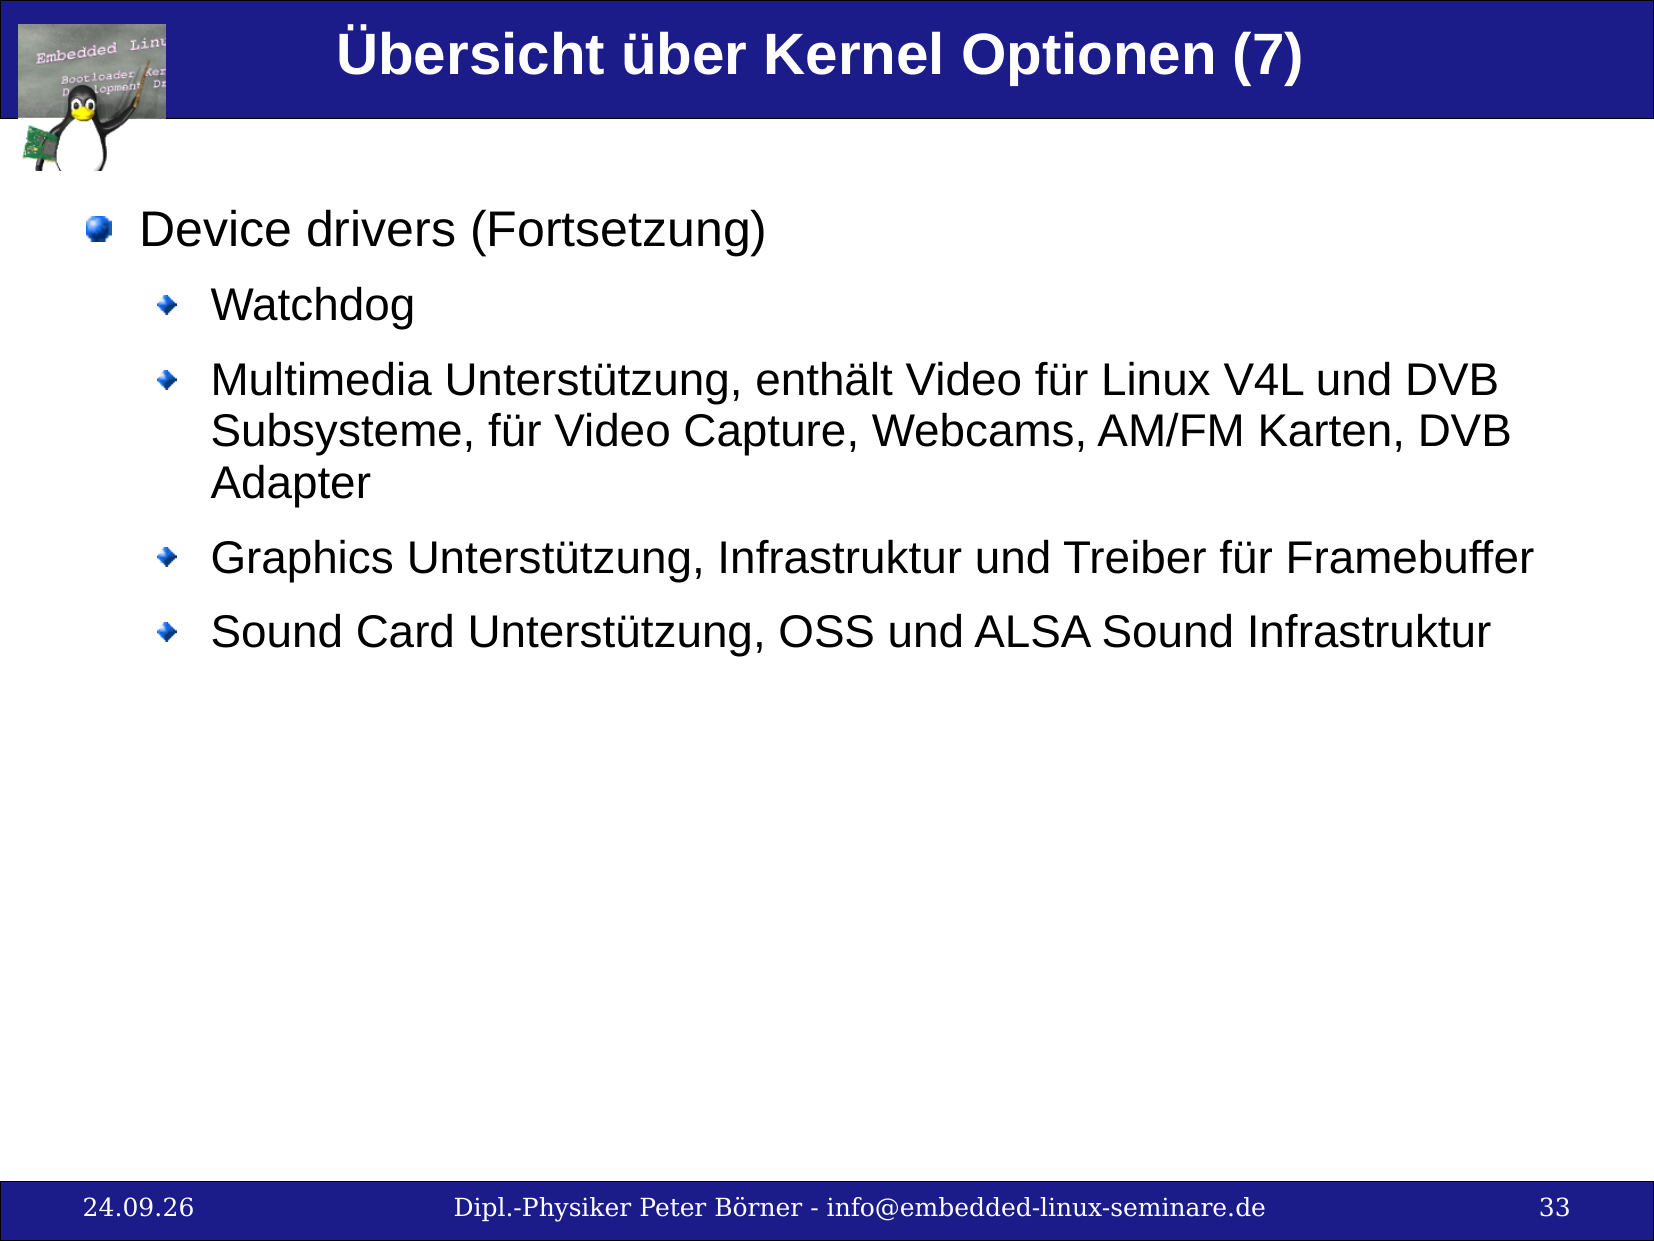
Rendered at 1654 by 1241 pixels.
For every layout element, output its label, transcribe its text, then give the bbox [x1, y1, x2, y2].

picture [18, 24, 166, 171]
title Übersicht über Kernel Optionen (7) [76, 19, 1565, 89]
list Device drivers (Fortsetzung) Watchdog Multimedia Unterstützung, enthält Video für Linux V4L und DVB Subsysteme, für Video Capture, Webcams, AM/FM Karten, DVB Adapter Graphics Unterstützung, Infrastruktur und Treiber für Framebuffer Sound Card Unterstützung, OSS und ALSA Sound Infrastruktur [68, 201, 1592, 1118]
